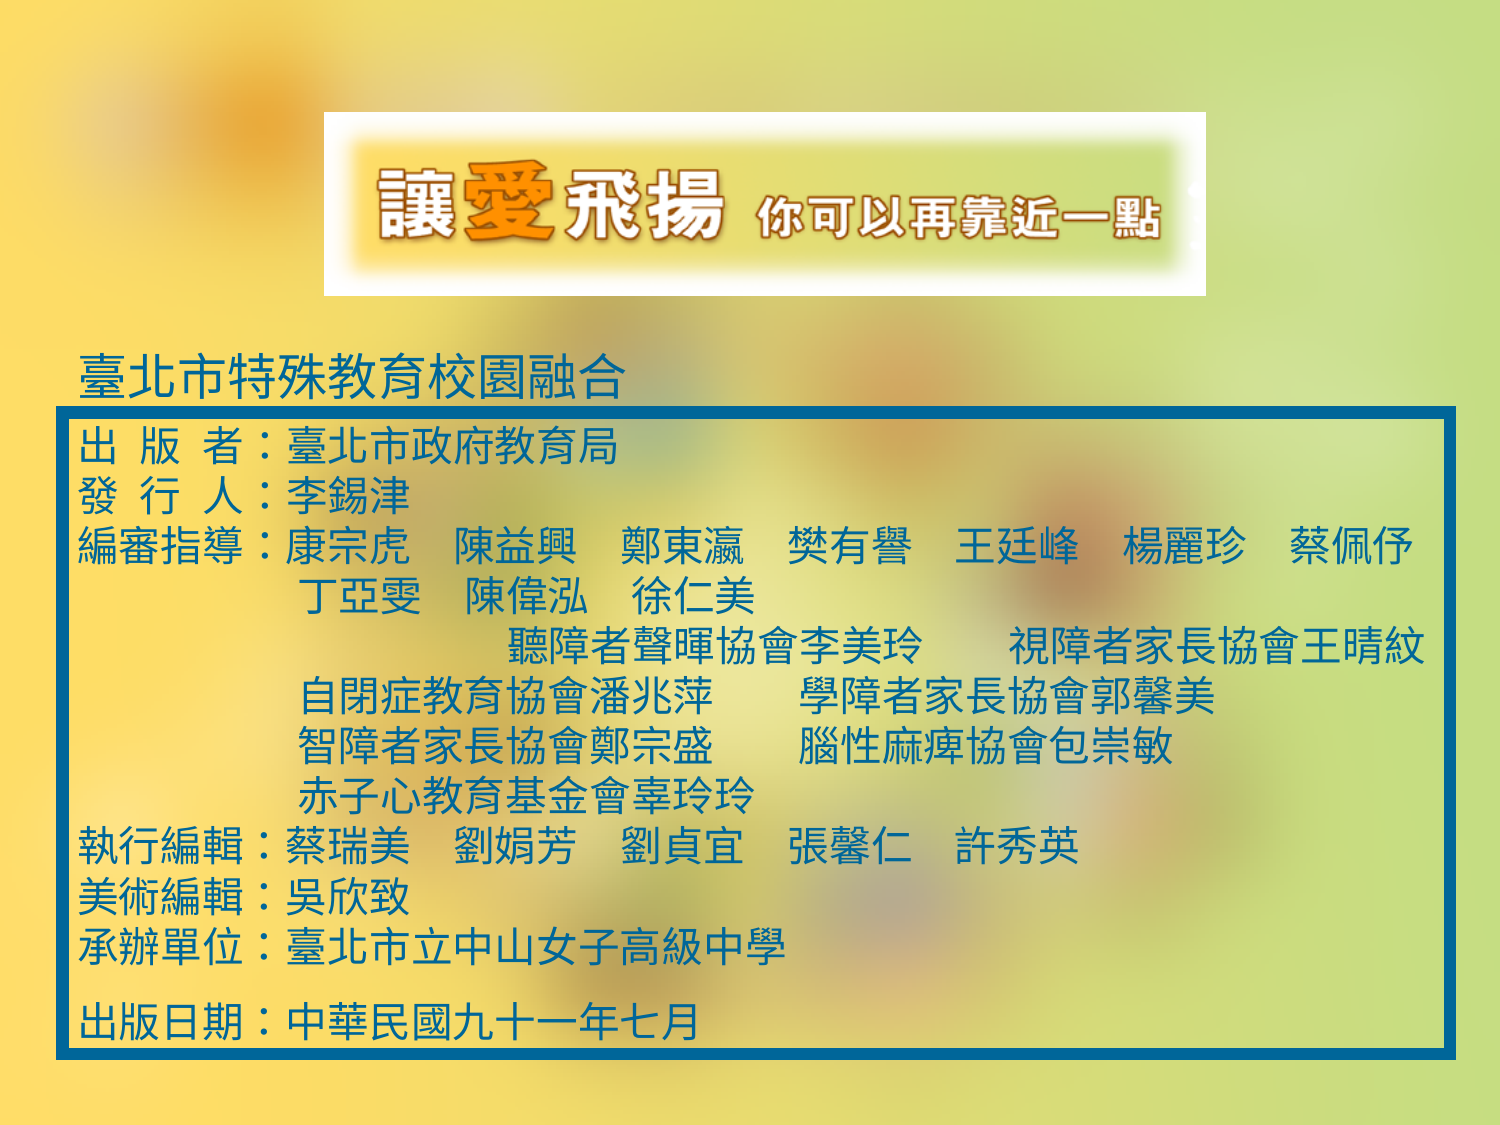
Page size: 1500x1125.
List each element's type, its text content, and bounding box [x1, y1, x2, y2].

picture [0, 0, 1500, 1125]
text_box 臺北市特殊教育校園融合 [62, 337, 651, 412]
chart [324, 112, 1206, 296]
text_box 出 版 者：臺北市政府教育局 發 行 人：李錫津 編審指導：康宗虎 陳益興 鄭東瀛 樊有譽 王廷峰 楊麗珍 蔡佩伃 丁亞雯 陳偉泓 徐仁美 聽障者聲暉協會李美玲 視障者家長協會王晴紋 自閉症教育協會潘兆萍 學障者家長協會郭馨美 智障者家長協會鄭宗盛 腦性麻痺協會包崇敏 赤子心教育基金會辜玲玲 執行編輯：蔡瑞美 劉娟芳 劉貞宜 張馨仁 許秀英 美術編輯：吳欣致 承辦單位：臺北市立中山女子高級中學 出版日期：中華民國九十一年七月 [62, 412, 1450, 1055]
